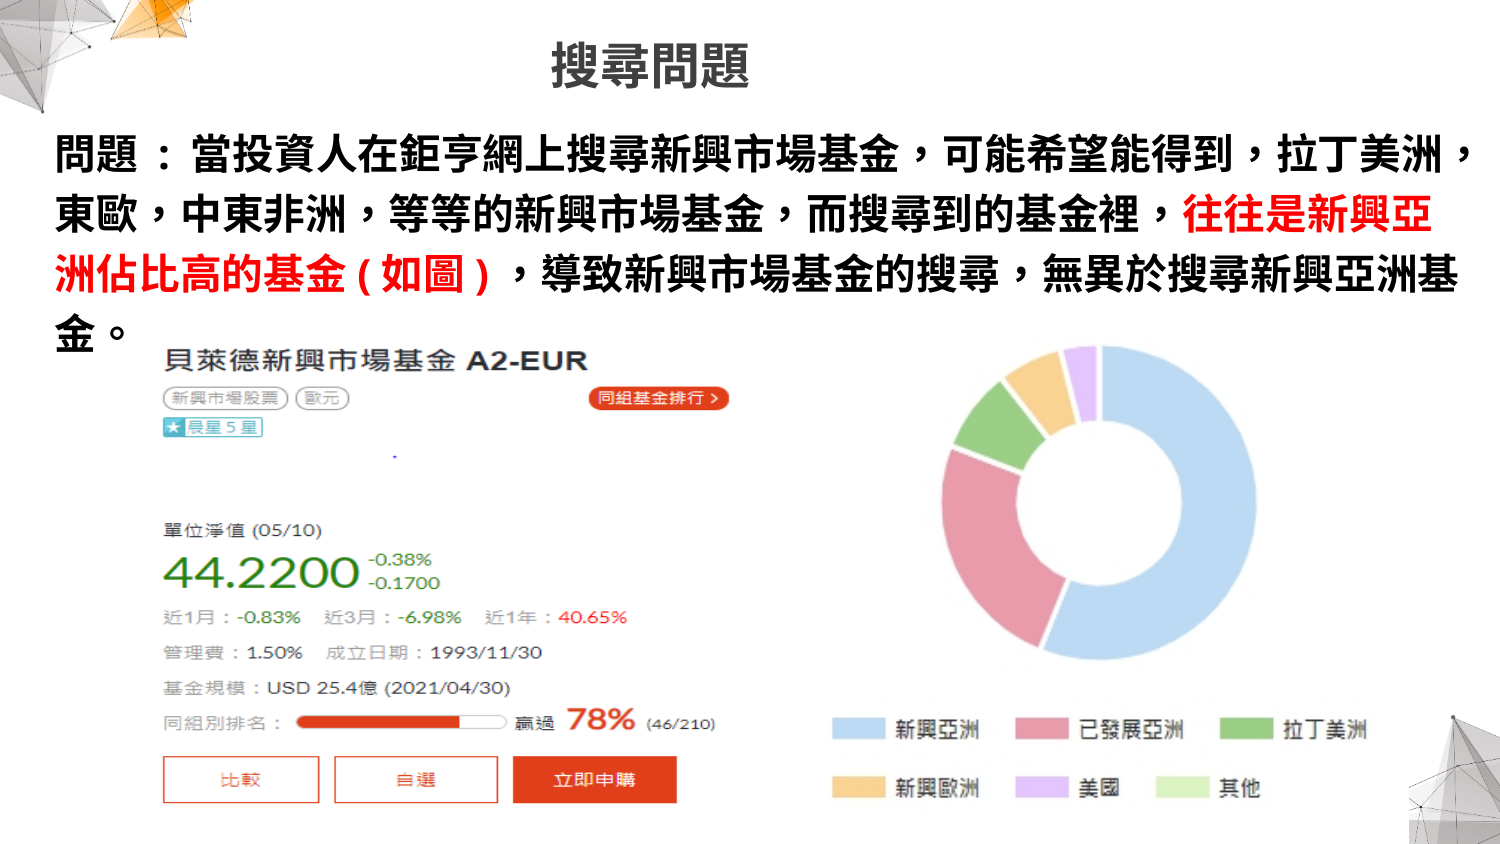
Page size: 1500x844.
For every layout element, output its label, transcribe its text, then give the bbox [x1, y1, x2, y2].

picture [774, 299, 1500, 844]
picture [0, 0, 194, 118]
text_box 搜尋問題 [200, 22, 1462, 95]
picture [135, 322, 759, 808]
text_box 問題 : 當投資人在鉅亨網上搜尋新興市場基金，可能希望能得到，拉丁美洲，東歐，中東非洲，等等的新興市場基金，而搜尋到的基金裡，往往是新興亞洲佔比高的基金(如圖)，導致新興市場基金的搜尋，無異於搜尋新興亞洲基金。 [55, 117, 1462, 300]
